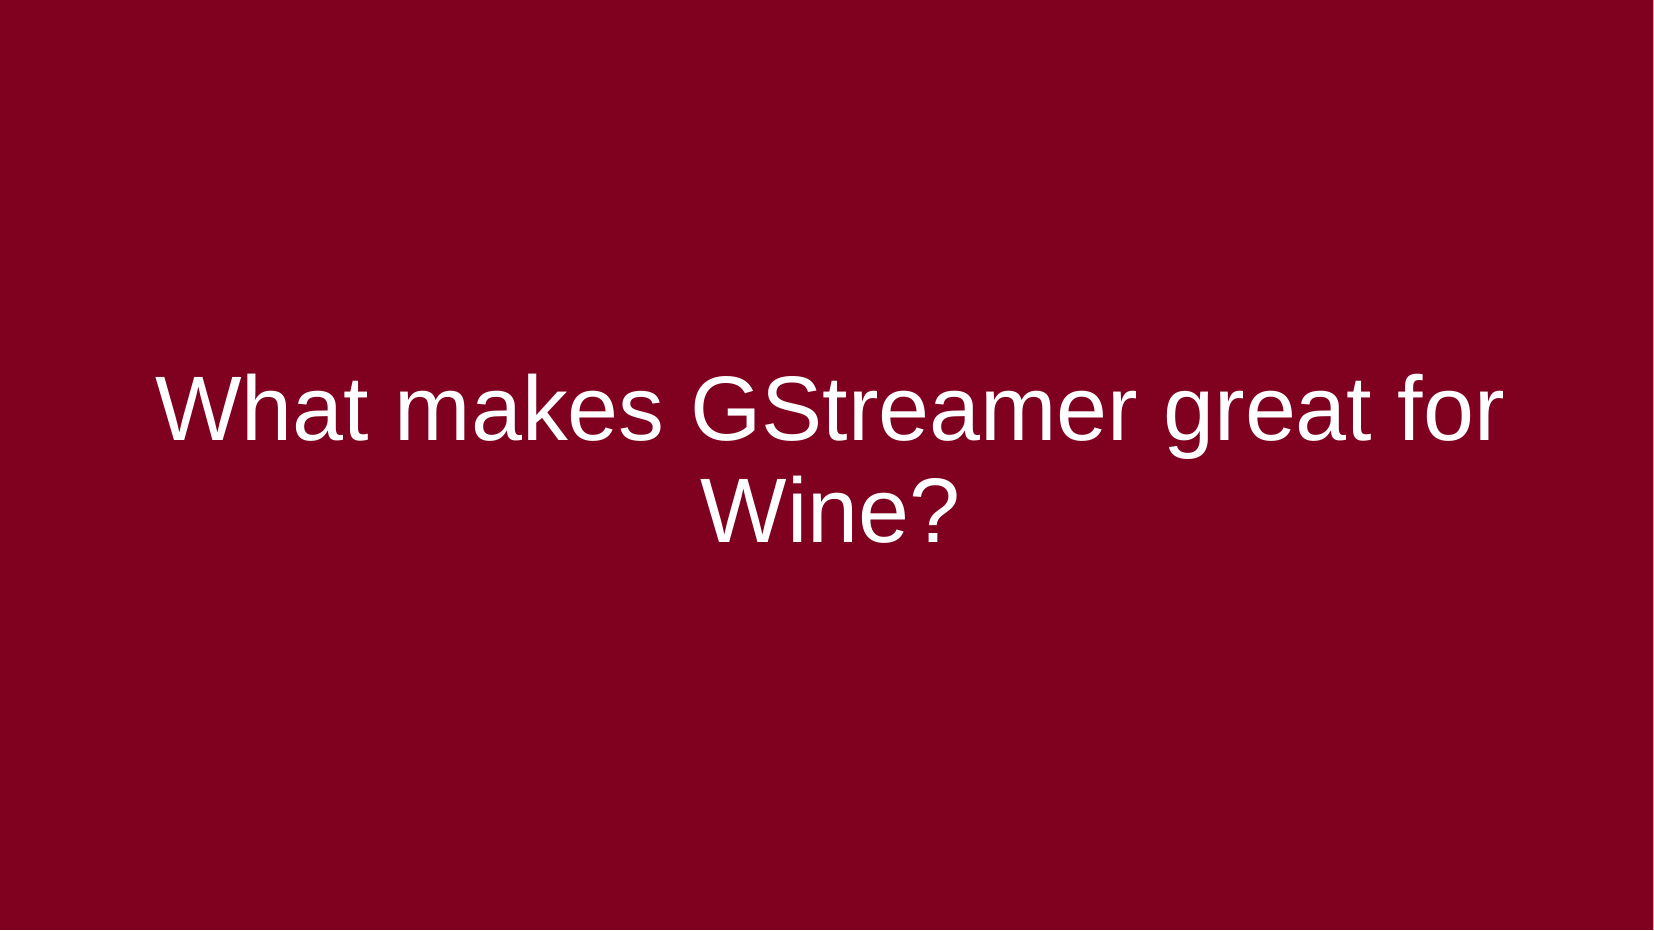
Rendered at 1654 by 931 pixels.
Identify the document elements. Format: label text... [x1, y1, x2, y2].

title What makes GStreamer great for Wine? [86, 357, 1576, 563]
